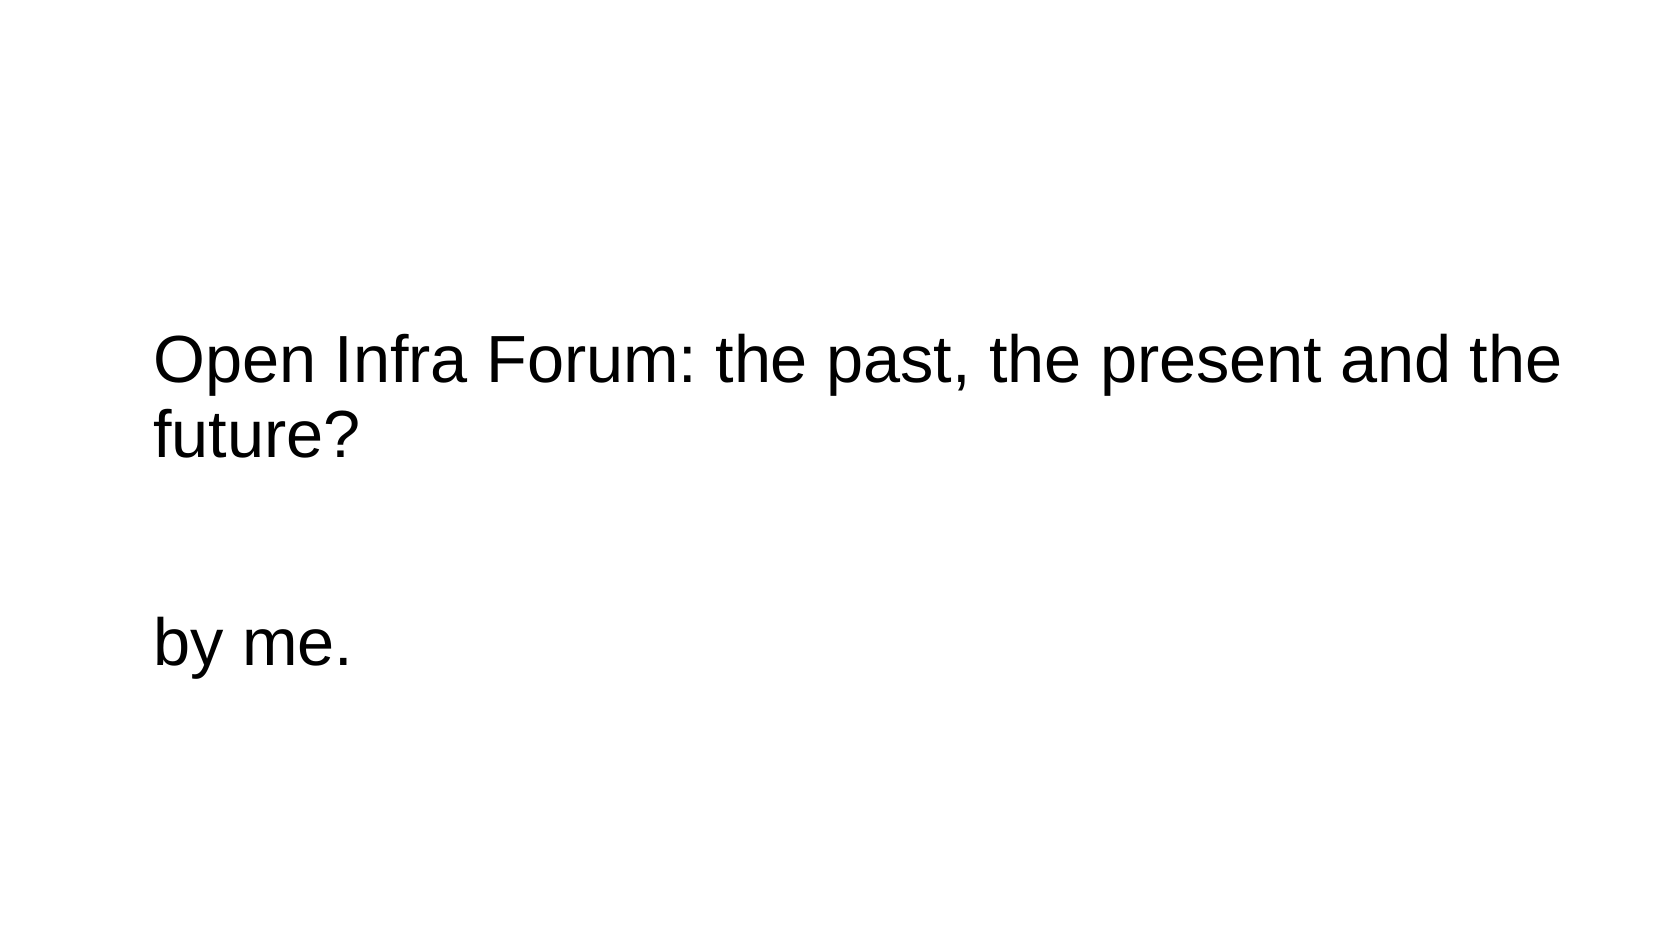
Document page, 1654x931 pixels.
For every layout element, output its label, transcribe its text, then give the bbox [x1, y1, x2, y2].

list Open Infra Forum: the past, the present and the future? by me. [82, 217, 1571, 758]
